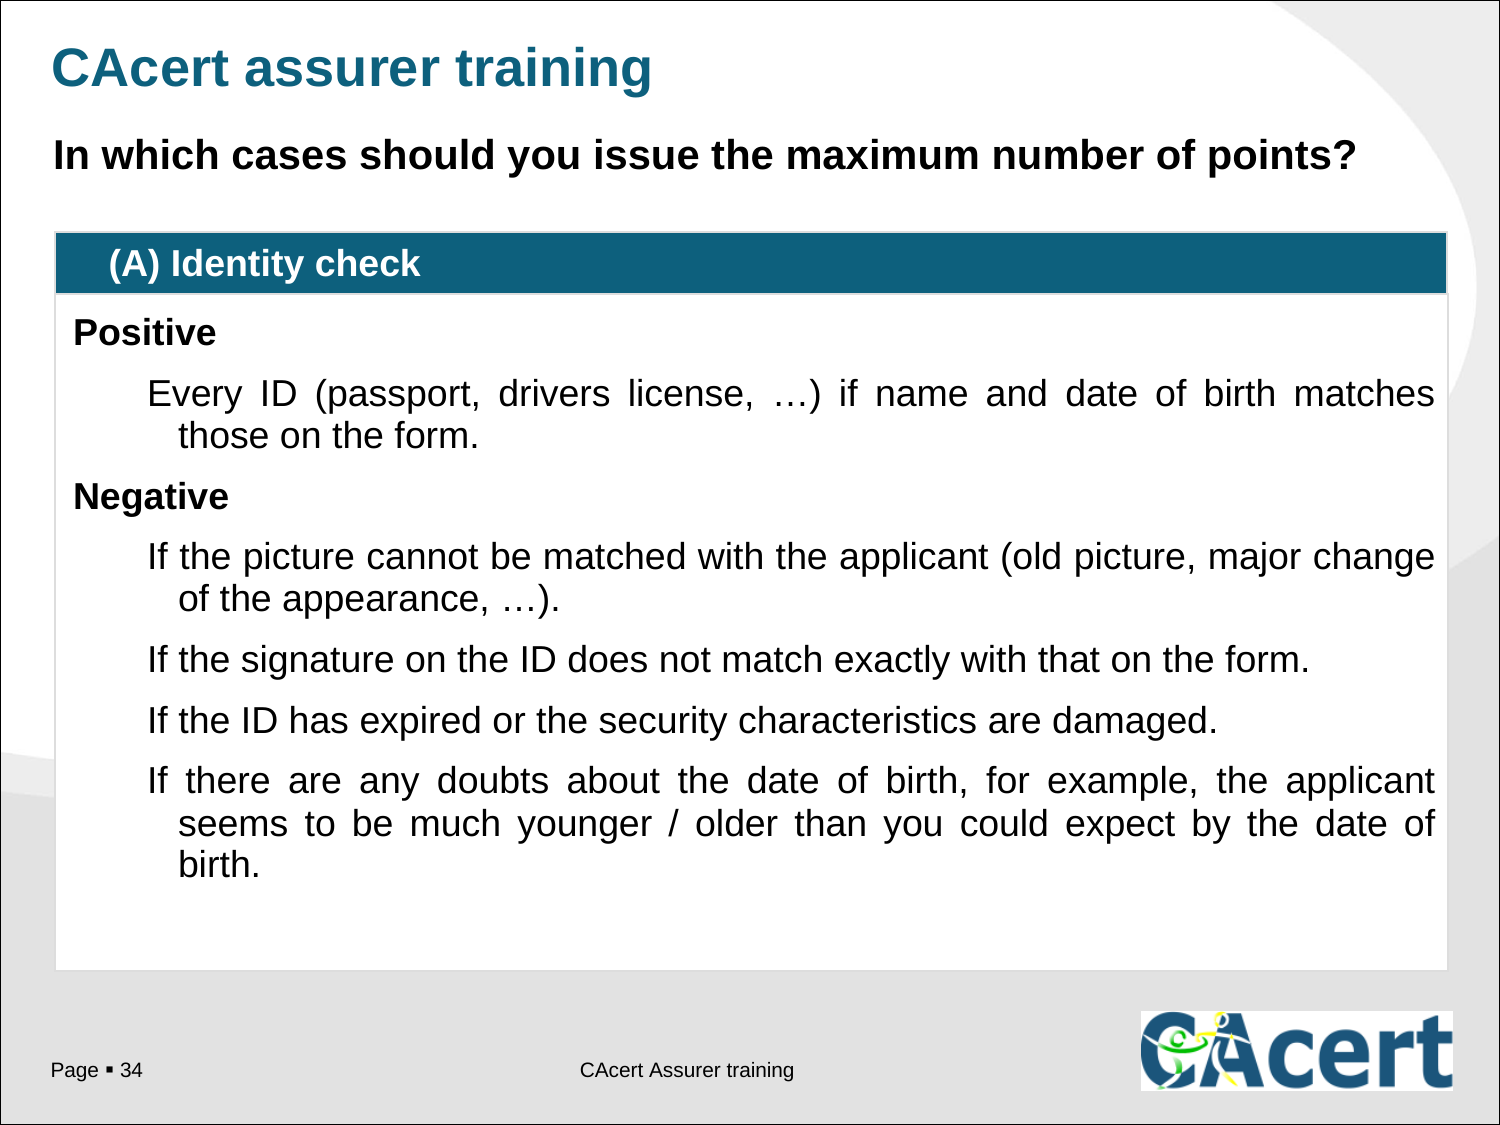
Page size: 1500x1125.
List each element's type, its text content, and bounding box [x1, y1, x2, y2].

title CAcert assurer training [51, 19, 1450, 118]
text_box (A) Identity check [55, 232, 1447, 294]
text_box In which cases should you issue the maximum number of points? [53, 125, 1448, 185]
picture [1, 1, 1499, 1124]
text_box Positive Every ID (passport, drivers license, …) if name and date of birth matches those on the form. Negative If the picture cannot be matched with the applicant (old picture, major change of the appearance, …). If the signature on the ID does not match exactly with that on the form. If the ID has expired or the security characteristics are damaged. If there are any doubts about the date of birth, for example, the applicant seems to be much younger / older than you could expect by the date of birth. [55, 294, 1448, 971]
